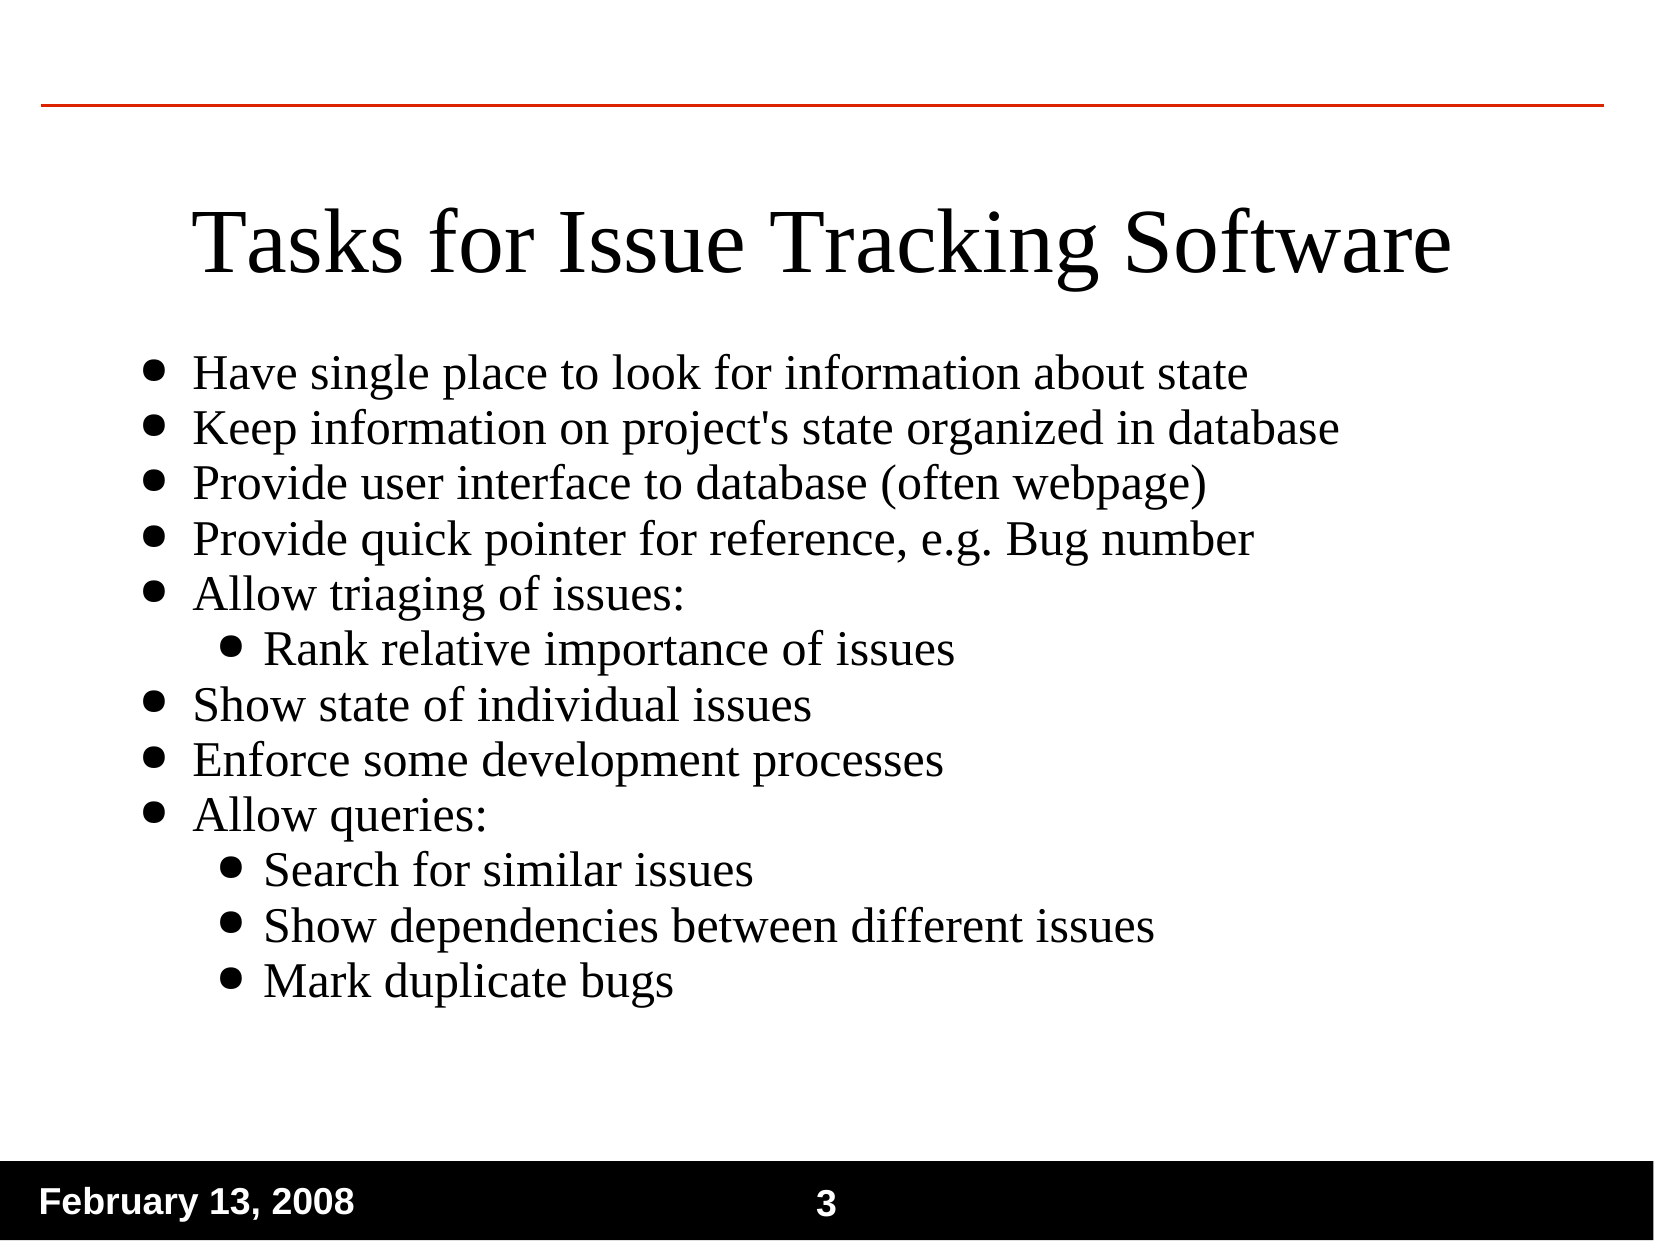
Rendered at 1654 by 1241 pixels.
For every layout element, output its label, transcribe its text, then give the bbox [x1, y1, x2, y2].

title Tasks for Issue Tracking Software [117, 137, 1530, 346]
list Have single place to look for information about state Keep information on project's state organized in database Provide user interface to database (often webpage) Provide quick pointer for reference, e.g. Bug number Allow triaging of issues: Rank relative importance of issues Show state of individual issues Enforce some development processes Allow queries: Search for similar issues Show dependencies between different issues Mark duplicate bugs [121, 344, 1534, 1127]
